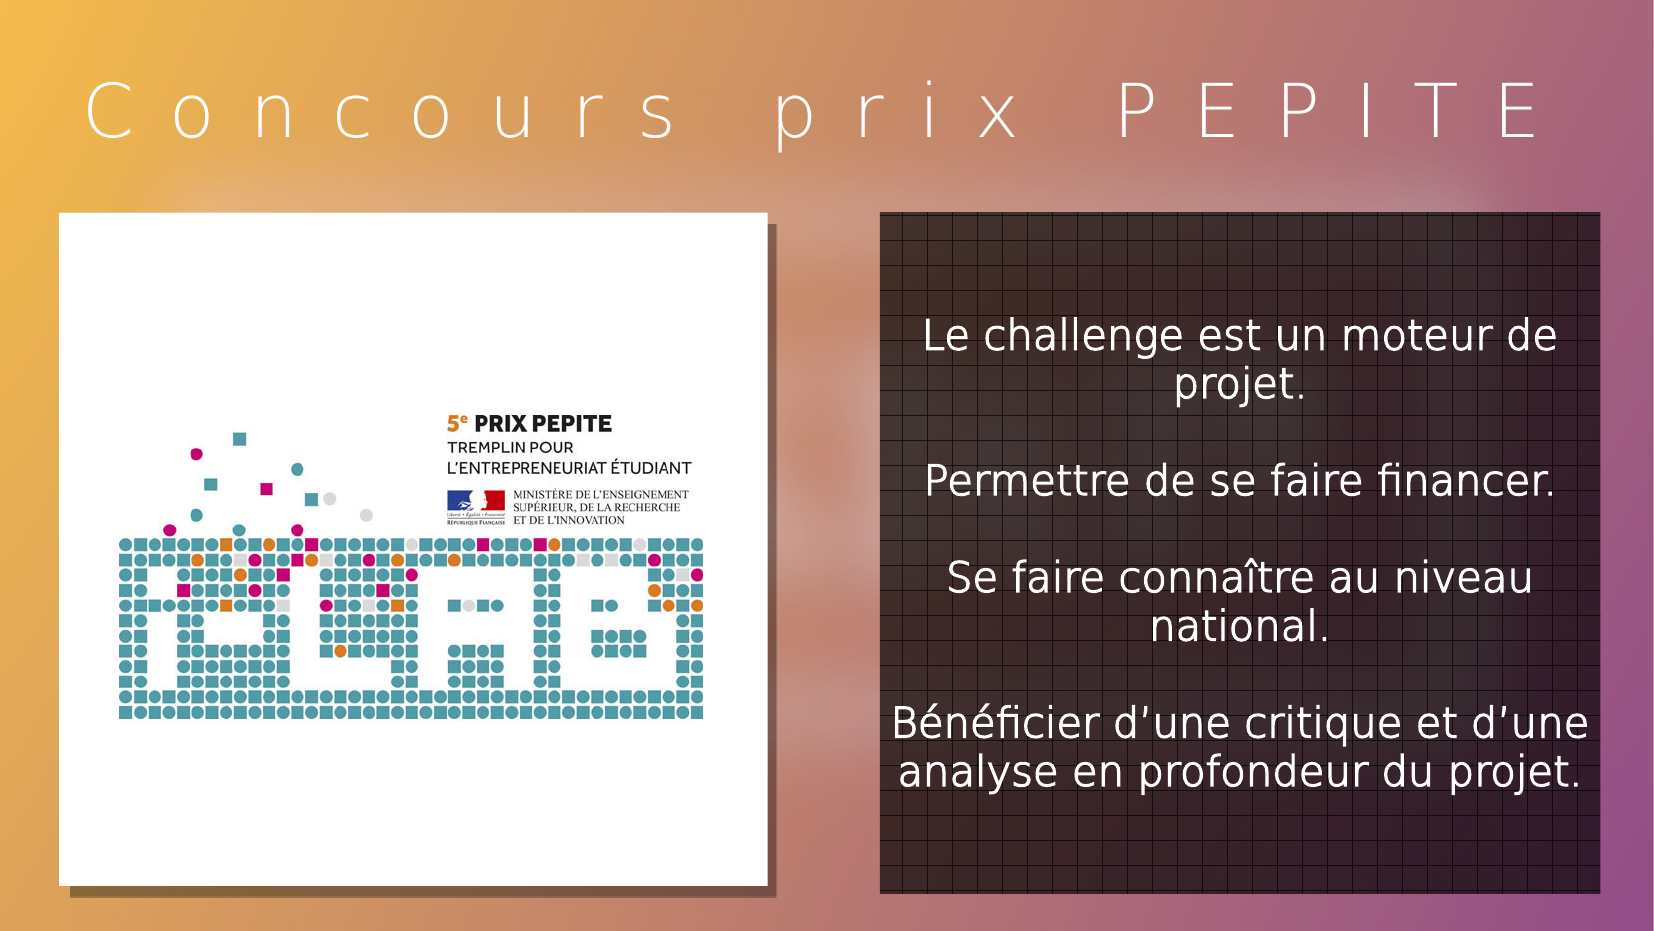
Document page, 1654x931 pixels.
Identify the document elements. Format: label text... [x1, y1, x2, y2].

text_box [59, 212, 768, 886]
subtitle Le challenge est un moteur de projet. Permettre de se faire financer. Se faire connaître au niveau national. Bénéficier d’une critique et d’une analyse en profondeur du projet. [879, 212, 1601, 894]
picture [0, 0, 1654, 931]
title Concours prix PEPITE [82, 25, 1560, 199]
